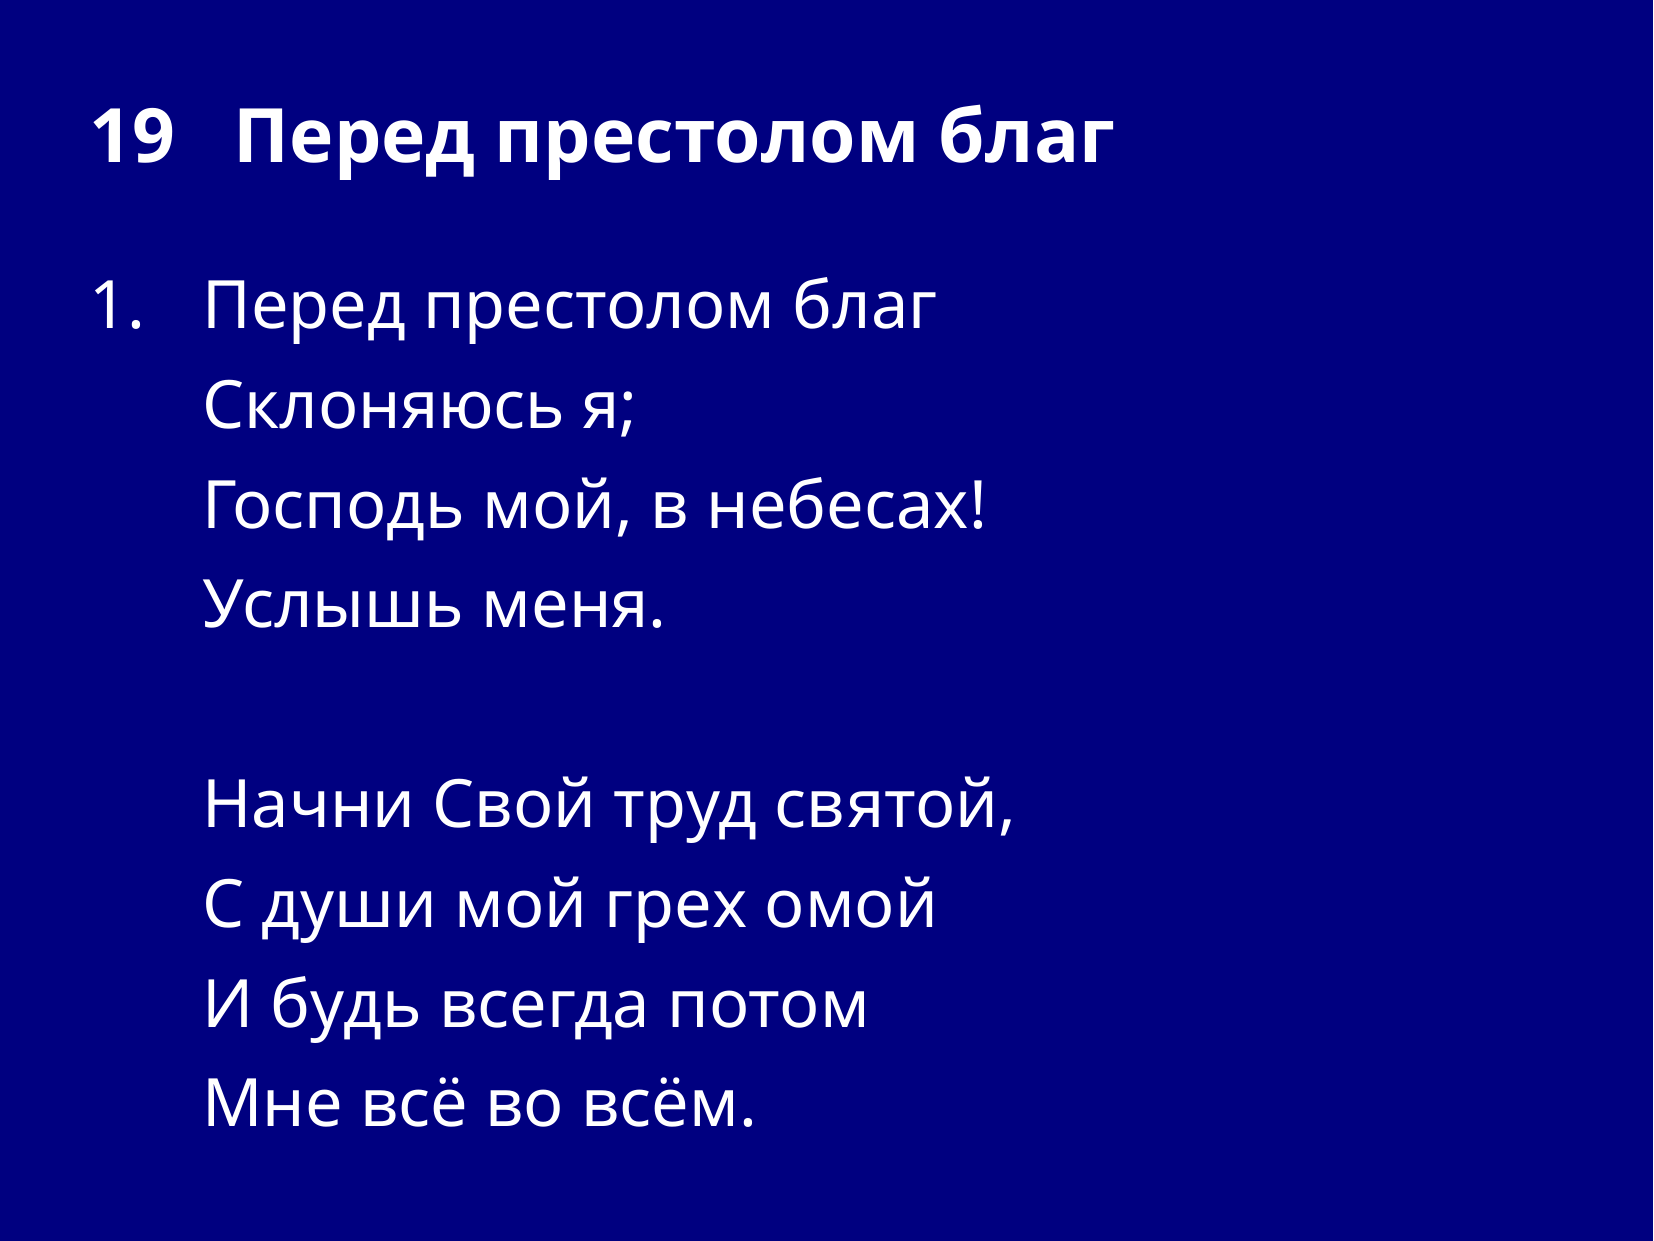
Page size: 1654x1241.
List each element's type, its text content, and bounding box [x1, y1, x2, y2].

text_box 1. Перед престолом благ Склоняюсь я; Господь мой, в небесах! Услышь меня. Начни Свой труд святой, С души мой грех омой И будь всегда потом Мне всё во всём. [75, 188, 1576, 1163]
text_box 19 Перед престолом благ [75, 75, 1576, 188]
